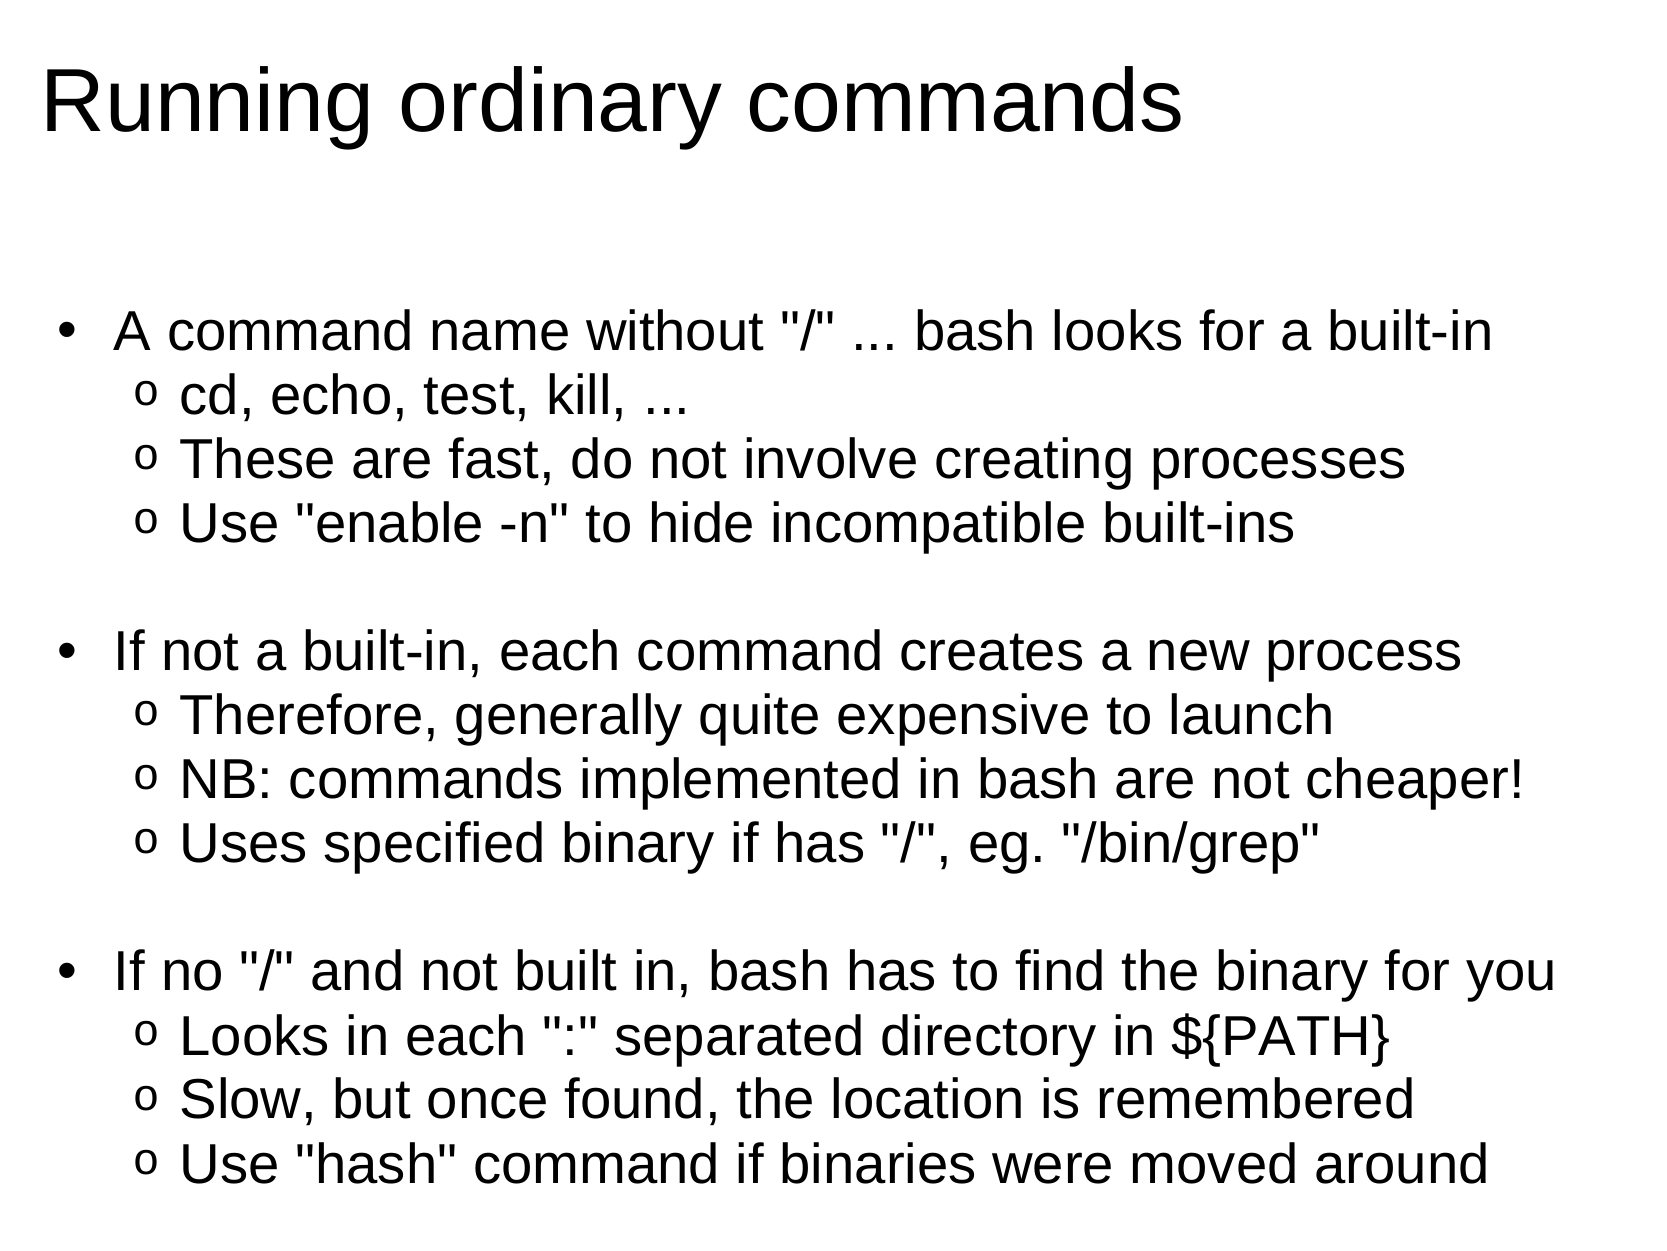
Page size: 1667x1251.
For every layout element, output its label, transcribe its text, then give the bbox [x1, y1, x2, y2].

list A command name without "/" ... bash looks for a built-in cd, echo, test, kill, ... These are fast, do not involve creating processes Use "enable -n" to hide incompatible built-ins If not a built-in, each command creates a new process Therefore, generally quite expensive to launch NB: commands implemented in bash are not cheaper! Uses specified binary if has "/", eg. "/bin/grep" If no "/" and not built in, bash has to find the binary for you Looks in each ":" separated directory in ${PATH} Slow, but once found, the location is remembered Use "hash" command if binaries were moved around [38, 298, 1625, 1209]
title Running ordinary commands [40, 50, 1627, 201]
